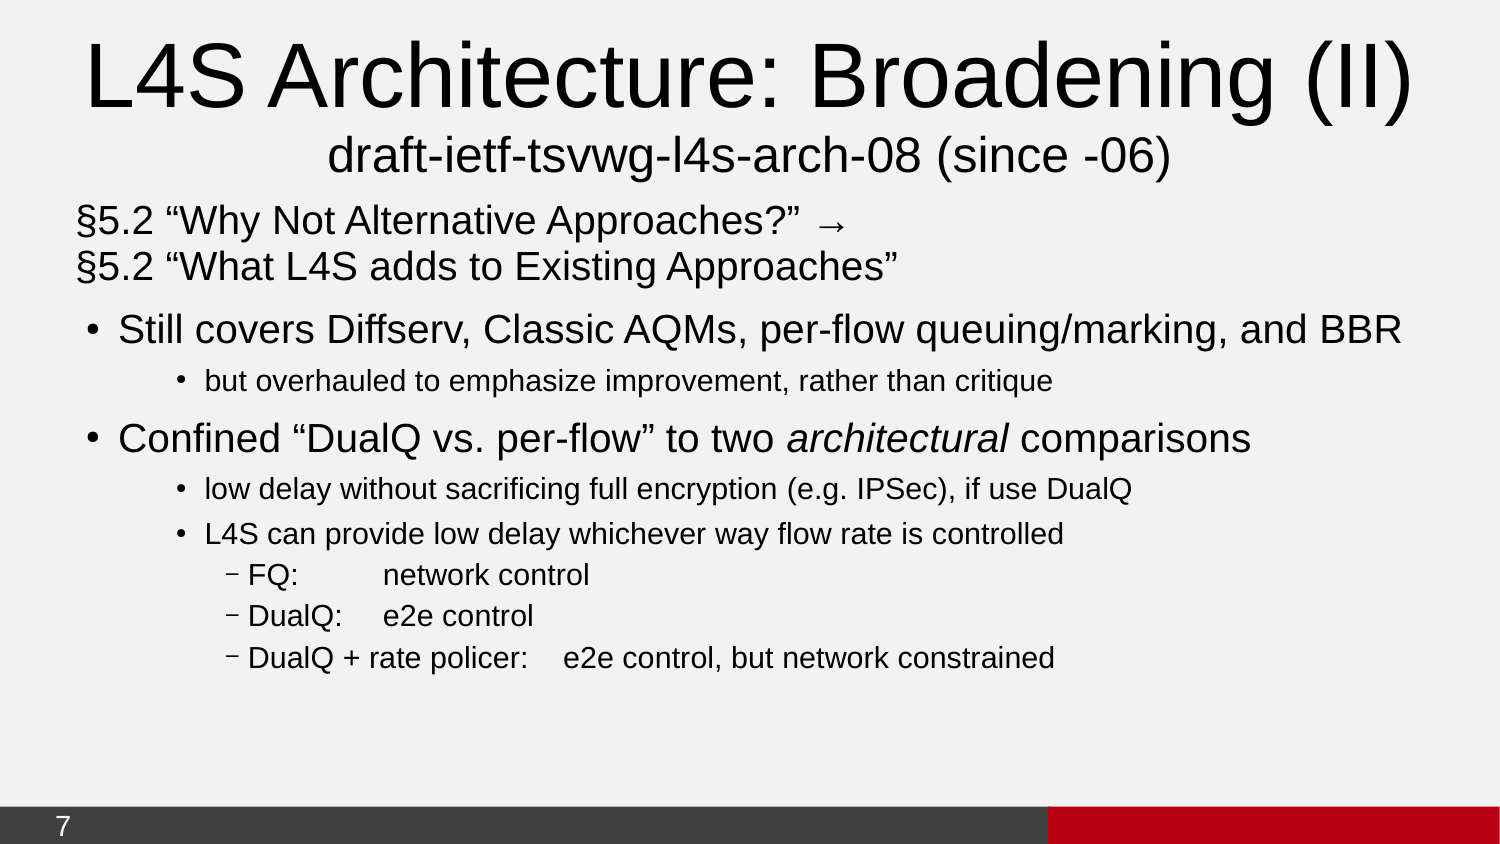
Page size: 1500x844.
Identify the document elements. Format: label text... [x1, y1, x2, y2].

title L4S Architecture: Broadening (II) draft-ietf-tsvwg-l4s-arch-08 (since -06) [75, 24, 1425, 184]
list §5.2 “Why Not Alternative Approaches?” → §5.2 “What L4S adds to Existing Approaches” Still covers Diffserv, Classic AQMs, per-flow queuing/marking, and BBR but overhauled to emphasize improvement, rather than critique Confined “DualQ vs. per-flow” to two architectural comparisons low delay without sacrificing full encryption (e.g. IPSec), if use DualQ L4S can provide low delay whichever way flow rate is controlled FQ: network control DualQ: e2e control DualQ + rate policer: e2e control, but network constrained [75, 197, 1425, 687]
